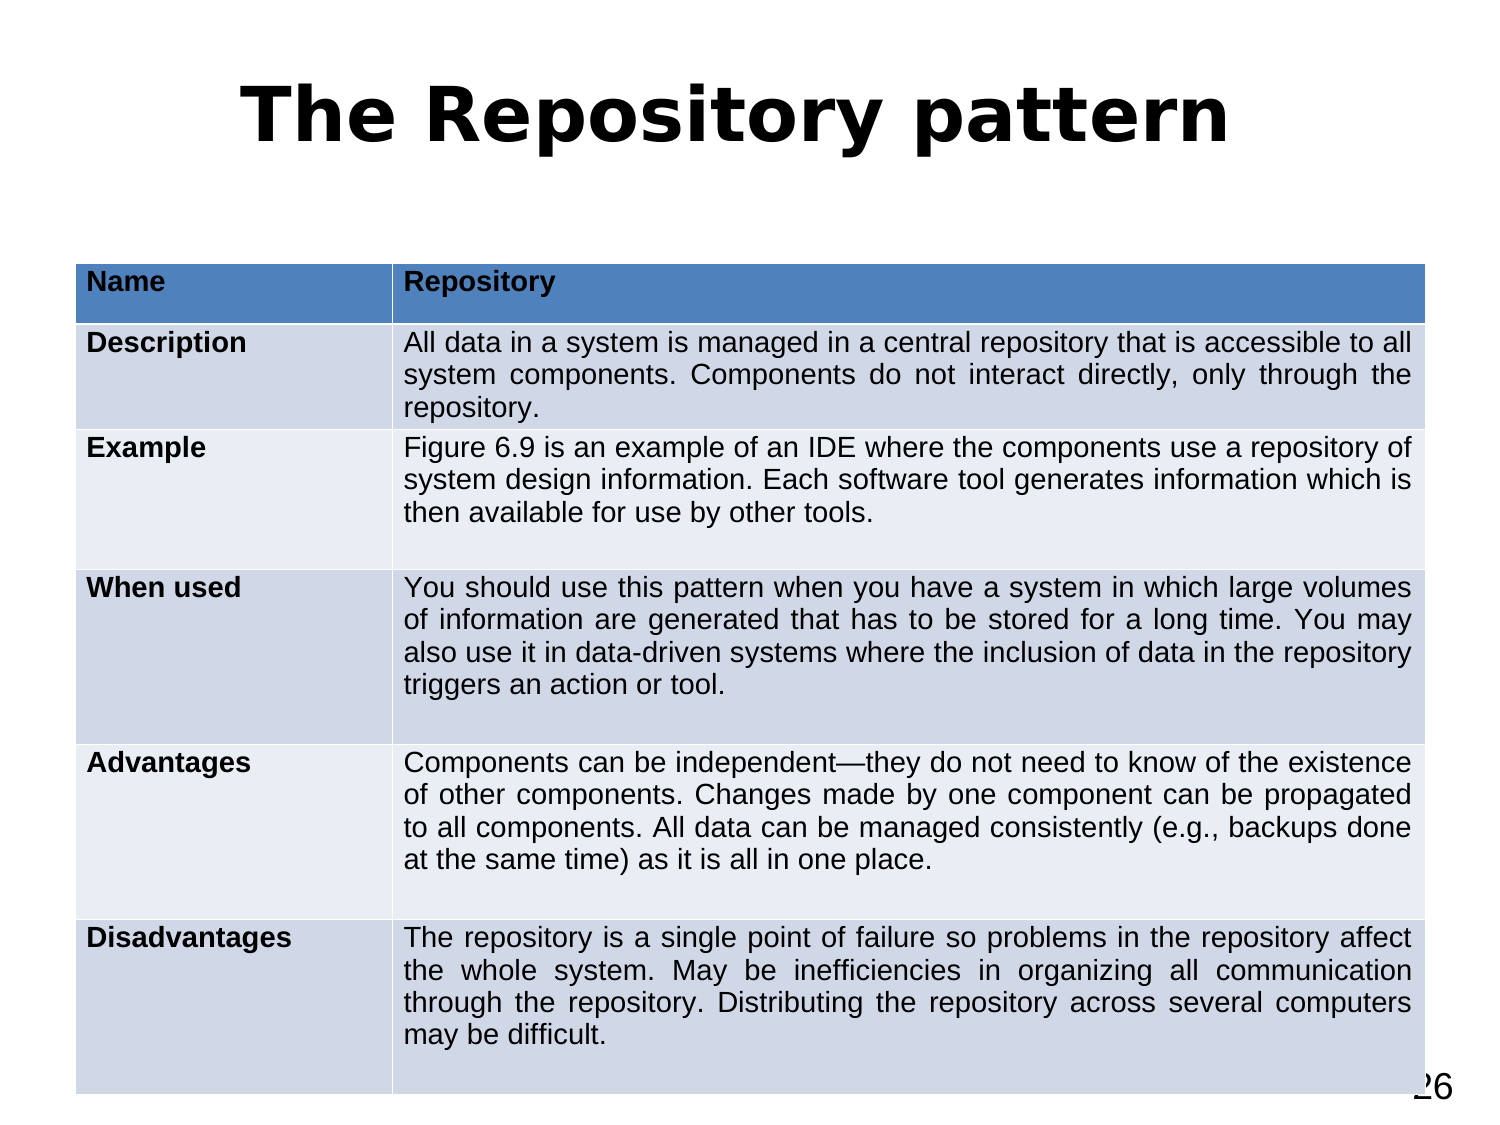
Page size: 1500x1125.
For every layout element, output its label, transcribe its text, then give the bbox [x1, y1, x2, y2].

title The Repository pattern [75, 44, 1425, 177]
table_cell Example [76, 430, 392, 569]
table_header Name [76, 264, 392, 323]
table_cell You should use this pattern when you have a system in which large volumes of information are generated that has to be stored for a long time. You may also use it in data-driven systems where the inclusion of data in the repository triggers an action or tool. [393, 570, 1425, 744]
table_cell Description [76, 325, 392, 429]
table_cell The repository is a single point of failure so problems in the repository affect the whole system. May be inefficiencies in organizing all communication through the repository. Distributing the repository across several computers may be difficult. [393, 920, 1425, 1094]
table_cell Advantages [76, 745, 392, 919]
table_cell Figure 6.9 is an example of an IDE where the components use a repository of system design information. Each software tool generates information which is then available for use by other tools. [393, 430, 1425, 569]
table_cell Disadvantages [76, 920, 392, 1094]
table_cell When used [76, 570, 392, 744]
table_cell Components can be independent—they do not need to know of the existence of other components. Changes made by one component can be propagated to all components. All data can be managed consistently (e.g., backups done at the same time) as it is all in one place. [393, 745, 1425, 919]
table_cell All data in a system is managed in a central repository that is accessible to all system components. Components do not interact directly, only through the repository. [393, 325, 1425, 429]
table_header Repository [393, 264, 1425, 323]
